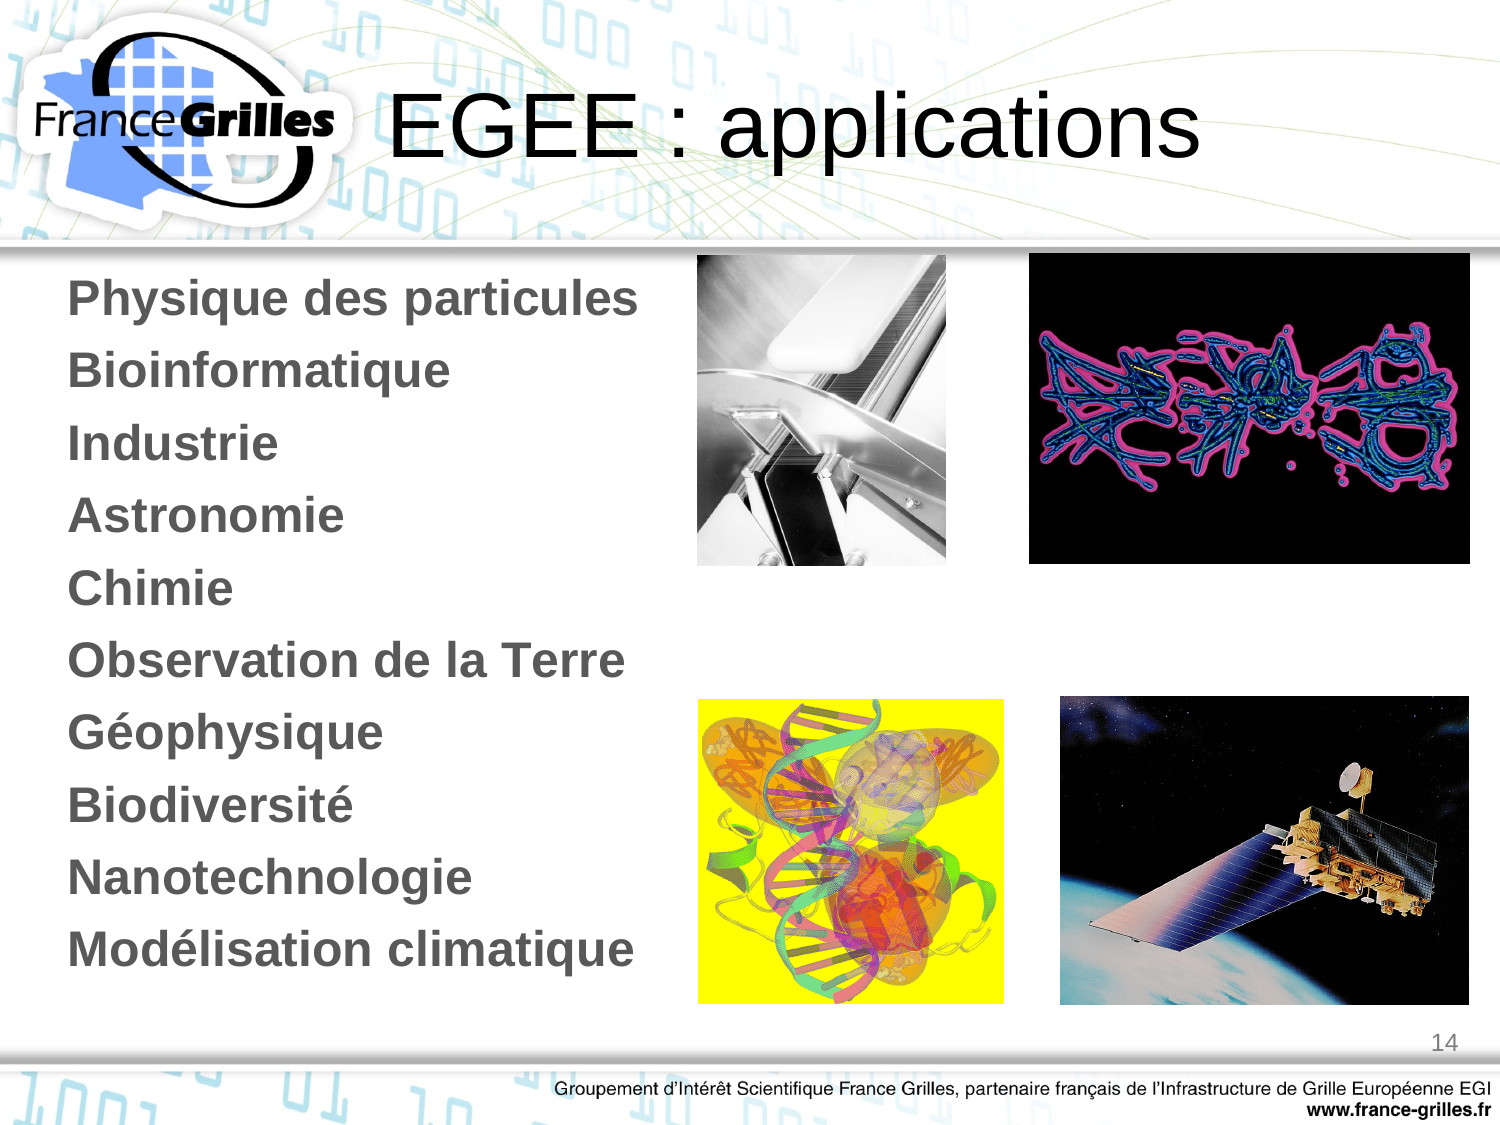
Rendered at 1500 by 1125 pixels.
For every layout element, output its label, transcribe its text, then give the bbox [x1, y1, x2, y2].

picture [0, 0, 1500, 1125]
list Physique des particules Bioinformatique Industrie Astronomie Chimie Observation de la Terre Géophysique Biodiversité Nanotechnologie Modélisation climatique [53, 262, 1459, 1073]
title EGEE : applications [372, 7, 1459, 244]
